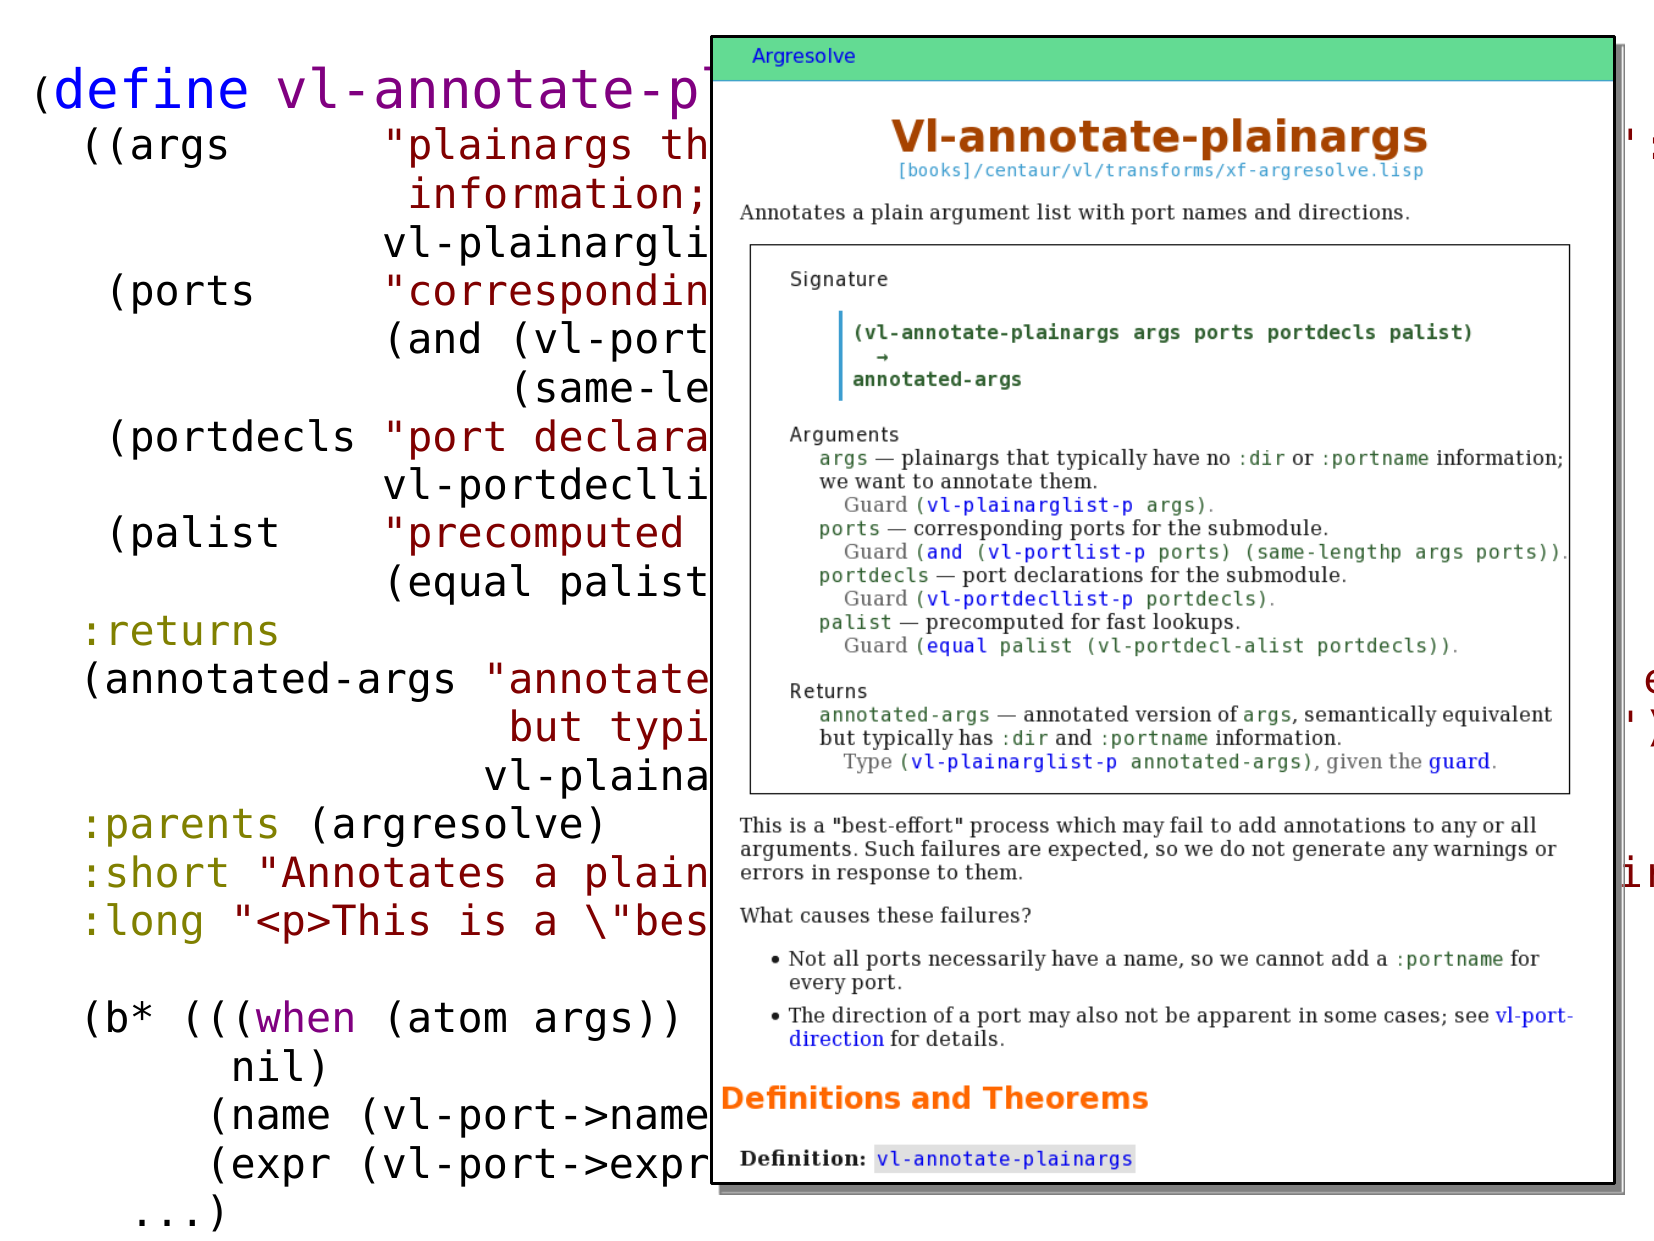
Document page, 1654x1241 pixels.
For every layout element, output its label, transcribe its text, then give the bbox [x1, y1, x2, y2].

text_box (define vl-annotate-plainargs ((args "plainargs that typically have no @(':dir') or @(':portname') information; we want to annotate them." vl-plainarglist-p) (ports "corresponding ports for the submodule" (and (vl-portlist-p ports) (same-lengthp args ports))) (portdecls "port declarations for the submodule" vl-portdecllist-p) (palist "precomputed for fast lookups" (equal palist (vl-portdecl-alist portdecls)))) :returns (annotated-args "annotated version of @('args'), semantically equivalent but typically has @(':dir') and @(':portname') information." vl-plainarglist-p :hyp :fguard) :parents (argresolve) :short "Annotates a plain argument list with port names and directions." :long "<p>This is a \"best-effort\" process ...” (b* (((when (atom args)) nil) (name (vl-port->name (car ports))) (expr (vl-port->expr (car ports))) ...) [13, 2, 1654, 1241]
picture [712, 37, 1613, 1183]
